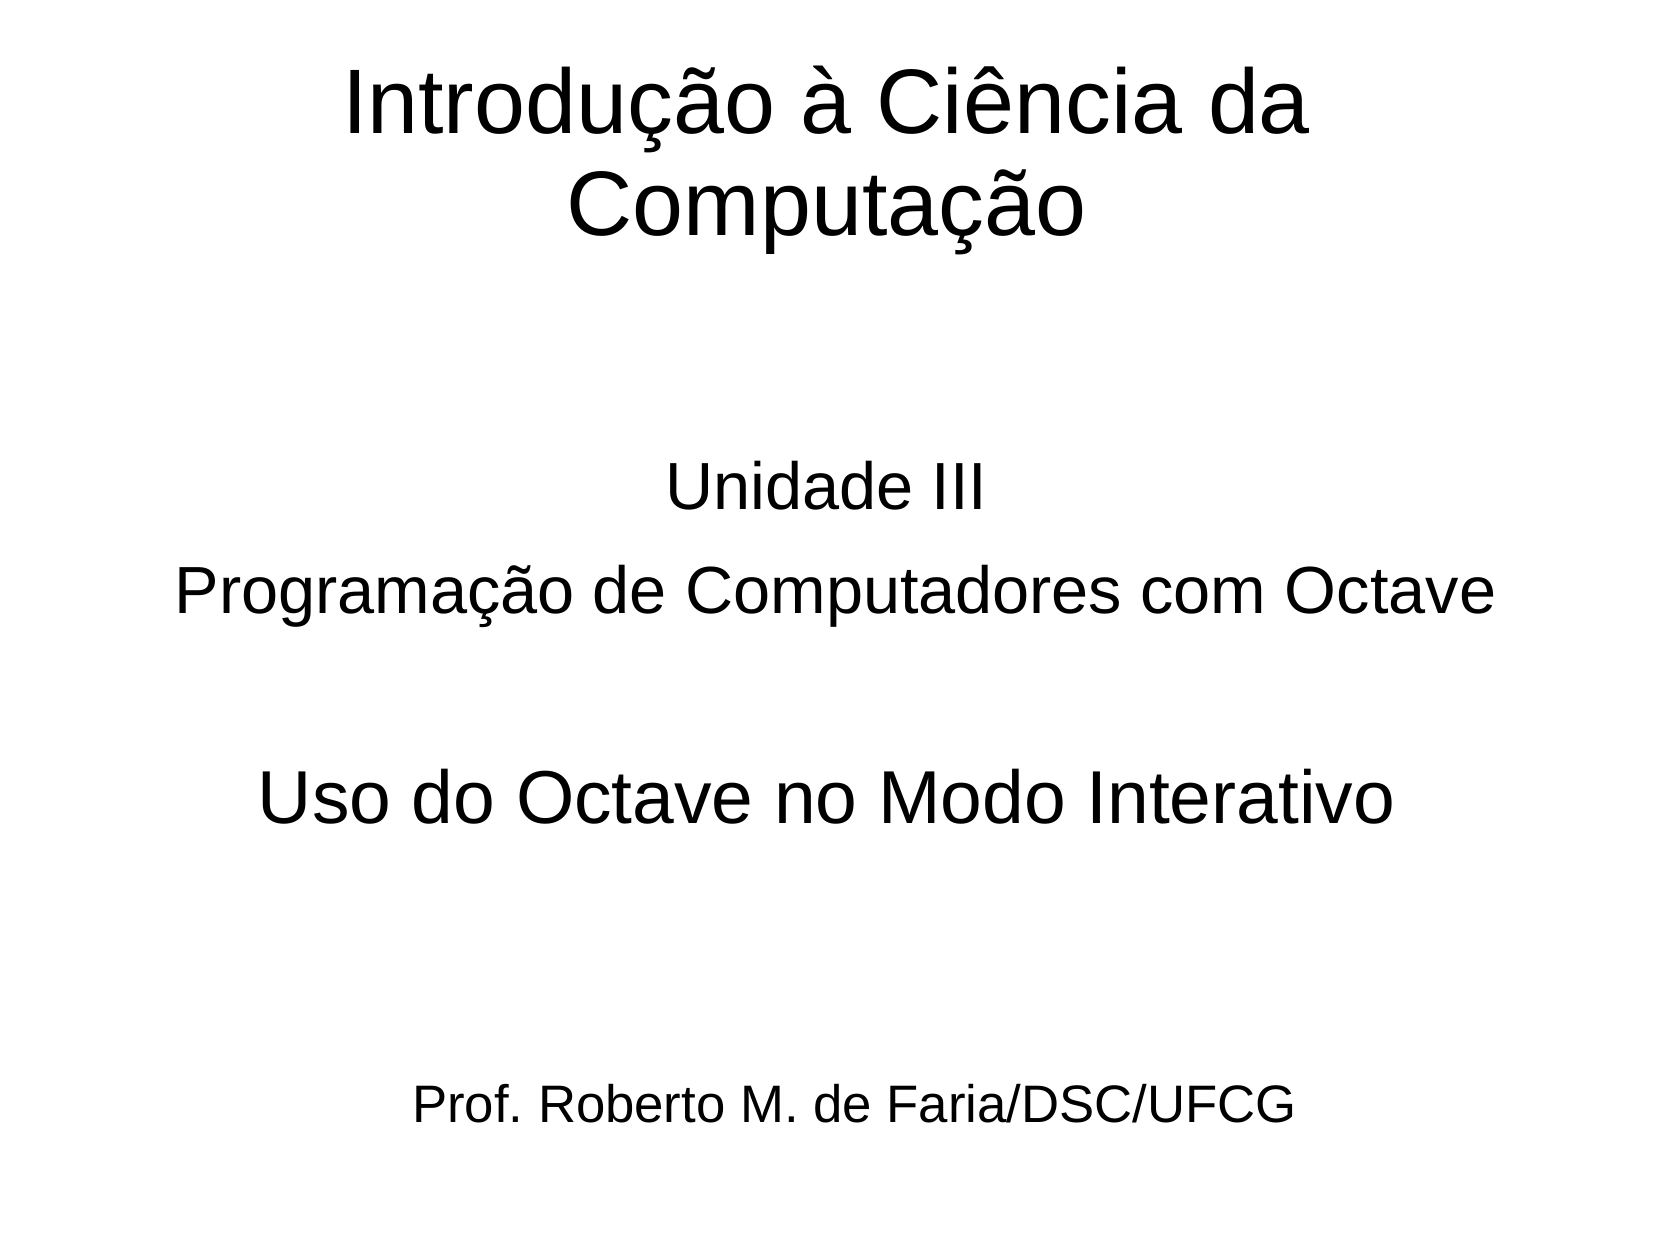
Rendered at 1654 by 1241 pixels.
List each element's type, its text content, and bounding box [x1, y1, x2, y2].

list Prof. Roberto M. de Faria/DSC/UFCG [82, 1074, 1571, 1134]
title Introdução à Ciência da Computação [82, 49, 1571, 257]
list Unidade III Programação de Computadores com Octave [82, 448, 1571, 638]
list Uso do Octave no Modo Interativo [82, 755, 1571, 851]
